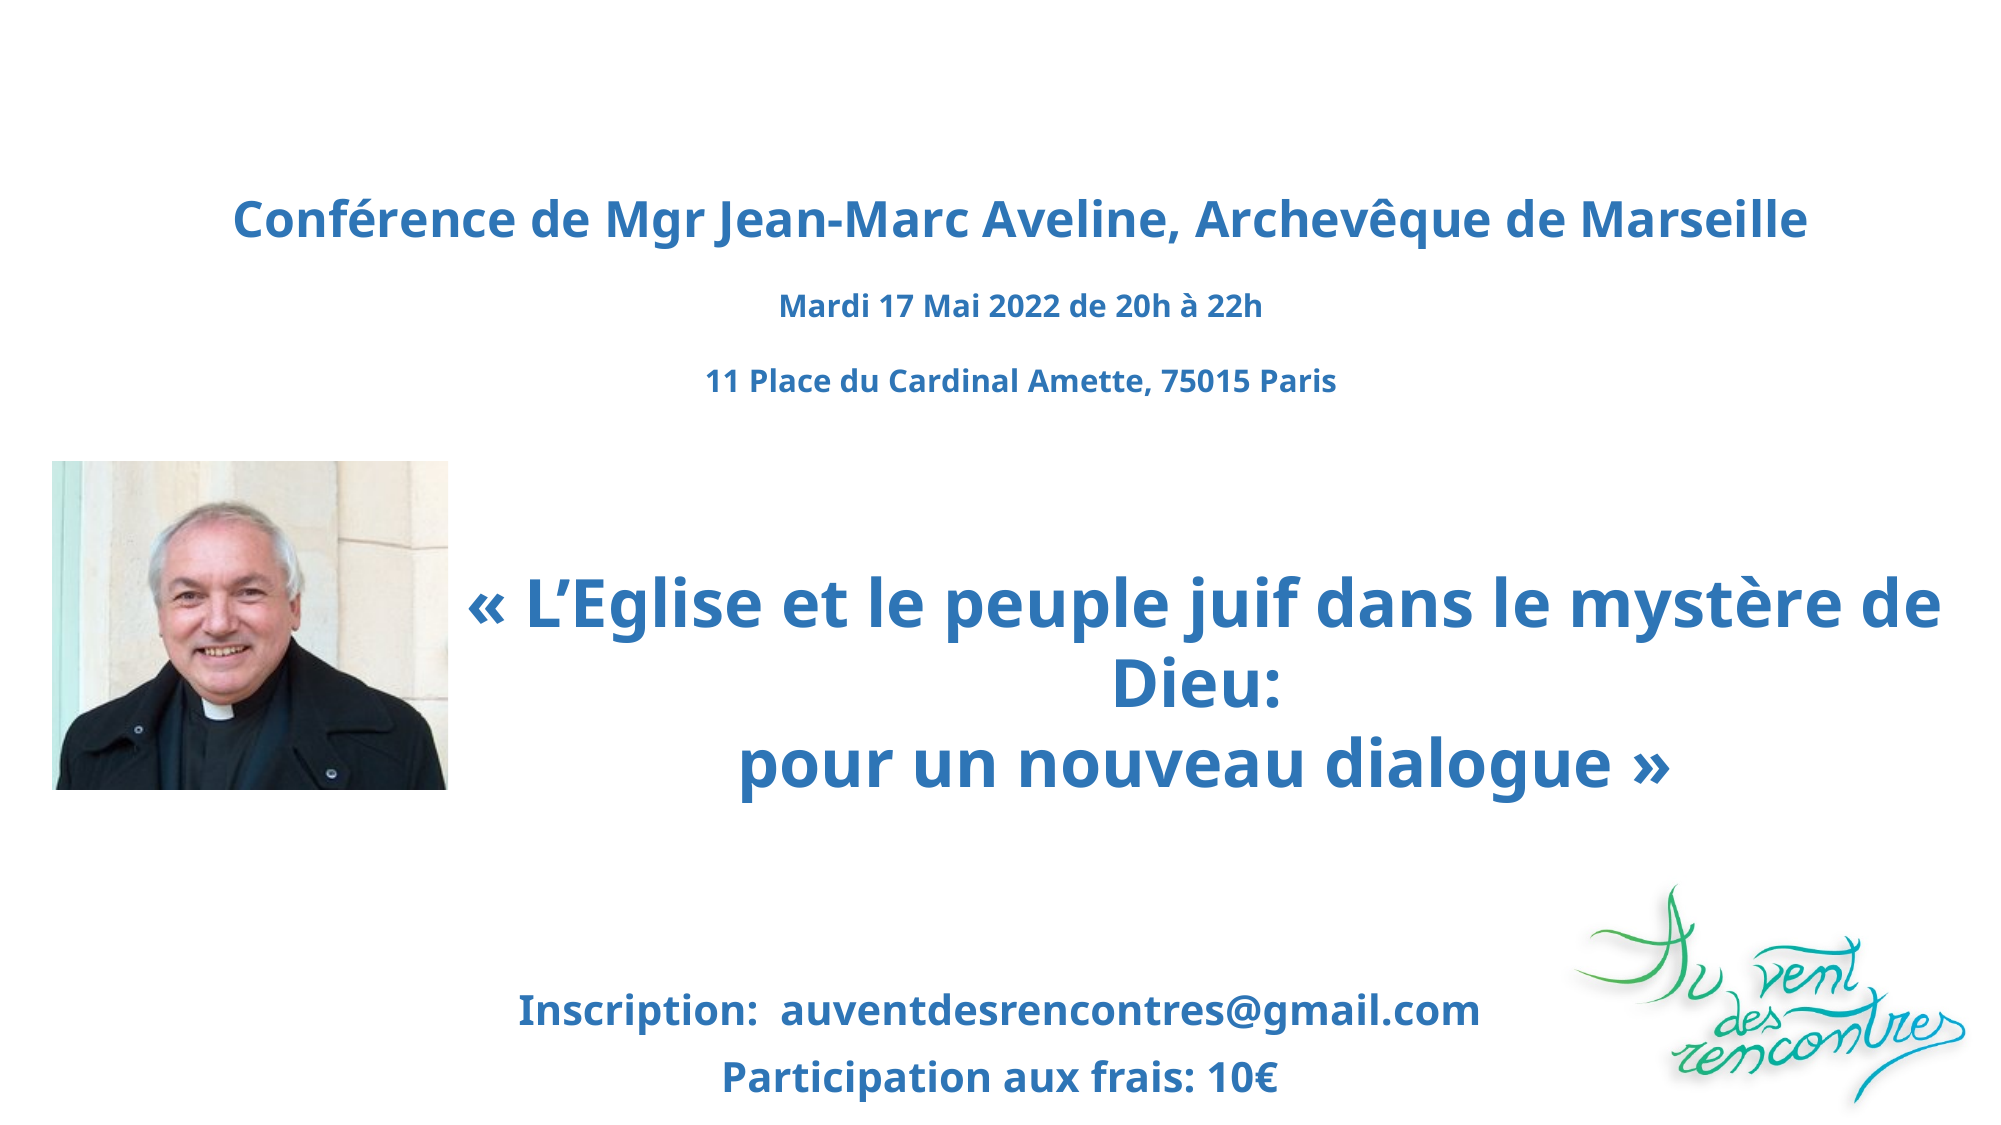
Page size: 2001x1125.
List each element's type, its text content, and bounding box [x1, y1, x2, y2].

title Conférence de Mgr Jean-Marc Aveline, Archevêque de Marseille Mardi 17 Mai 2022 de 20h à 22h 11 Place du Cardinal Amette, 75015 Paris [21, 138, 2000, 531]
subtitle Inscription: auventdesrencontres@gmail.com Participation aux frais: 10€ [143, 977, 1857, 1125]
text_box « L’Eglise et le peuple juif dans le mystère de Dieu: pour un nouveau dialogue » [403, 483, 2000, 837]
picture [52, 461, 449, 790]
picture [1546, 875, 1982, 1118]
